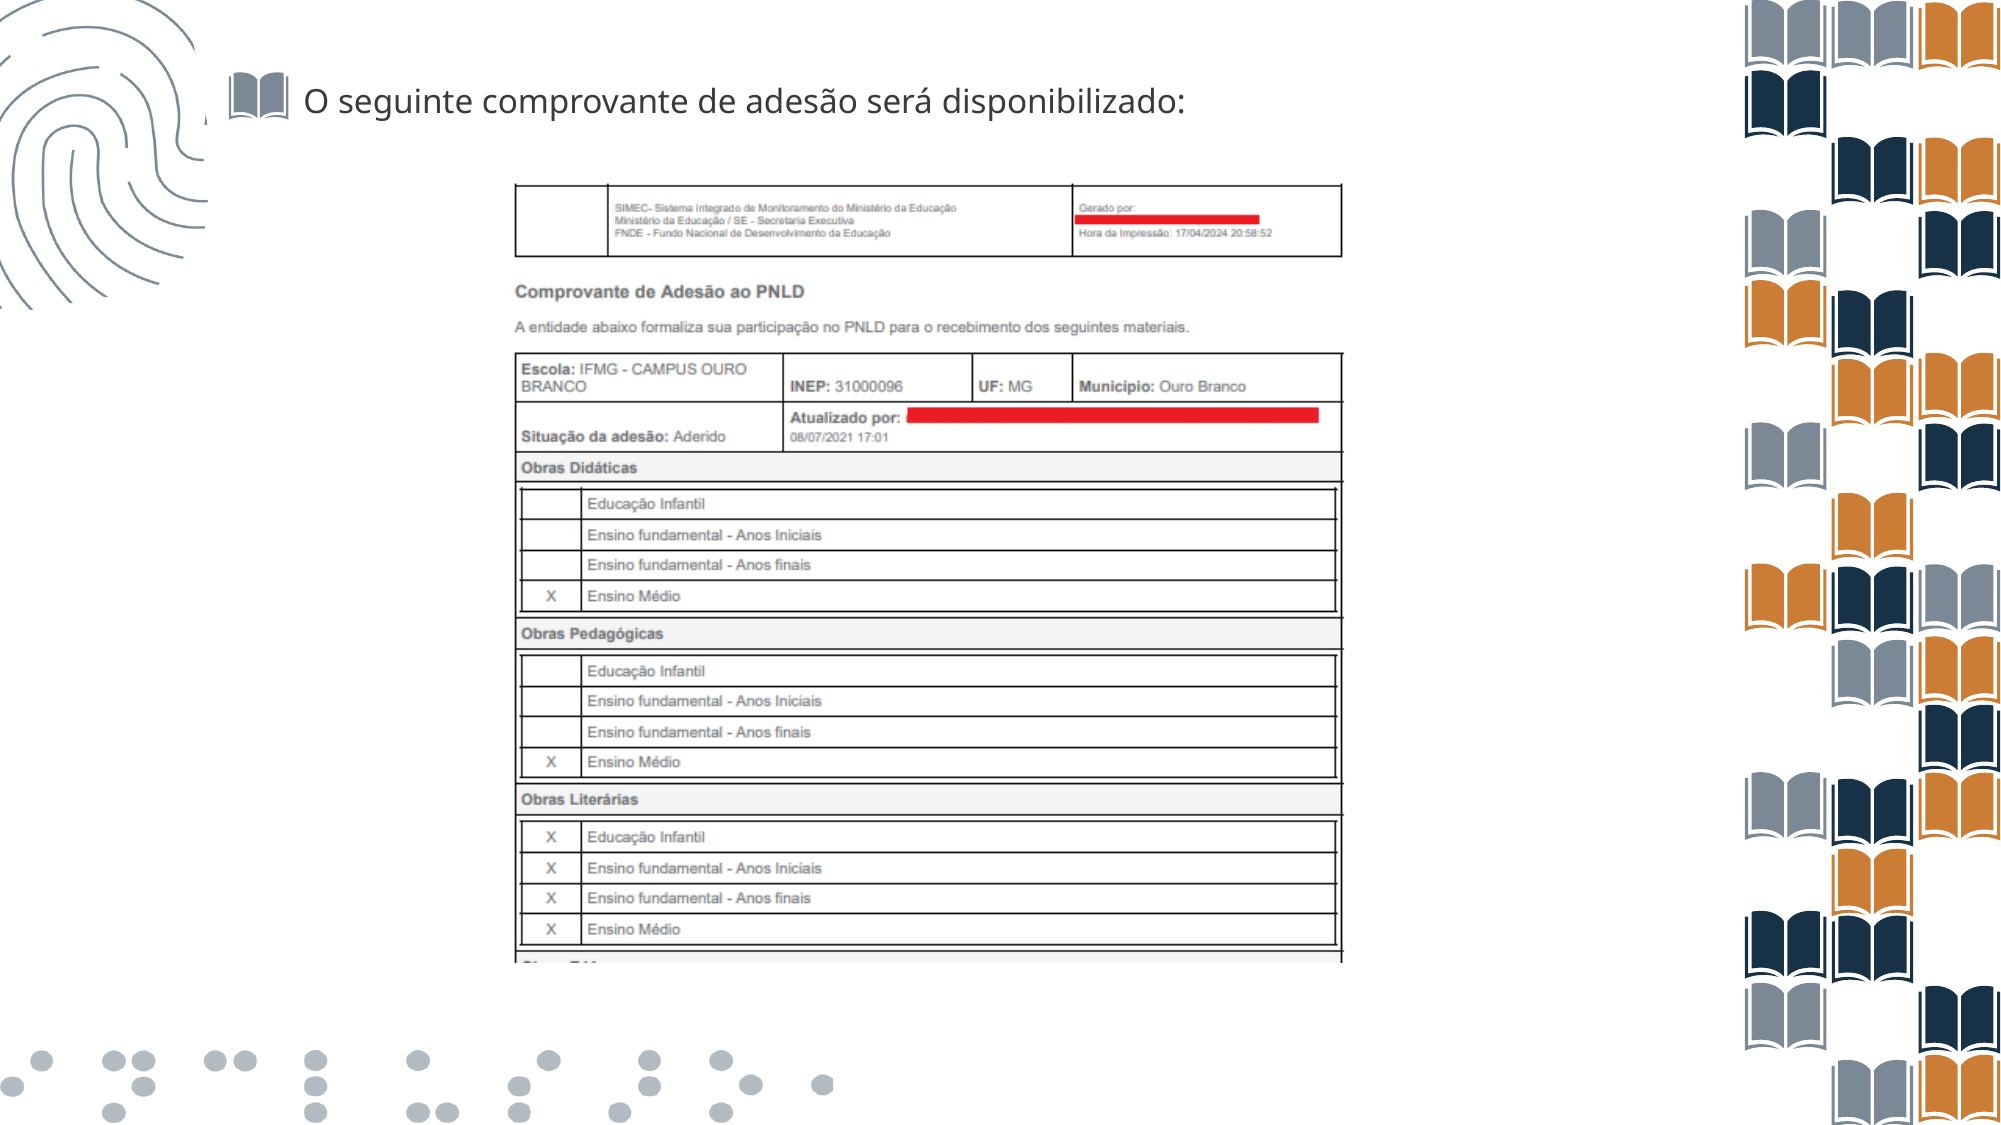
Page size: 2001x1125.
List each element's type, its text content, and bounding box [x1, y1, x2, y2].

text_box [1918, 0, 2000, 71]
text_box [228, 70, 289, 120]
text_box [1831, 489, 1914, 561]
text_box [1744, 419, 1827, 491]
text_box [1831, 1056, 1914, 1125]
text_box [0, 0, 234, 316]
text_box [1831, 133, 1914, 205]
text_box [1831, 287, 1914, 427]
text_box [1744, 0, 1827, 139]
text_box [1831, 636, 1914, 708]
text_box [1831, 0, 1914, 69]
text_box [0, 1050, 834, 1123]
text_box [1918, 207, 2000, 279]
text_box [1744, 769, 1827, 840]
text_box [1744, 560, 1827, 632]
text_box [1918, 134, 2000, 206]
text_box O seguinte comprovante de adesão será disponibilizado: [288, 72, 1671, 128]
text_box [1831, 563, 1914, 635]
text_box [1918, 349, 2000, 492]
picture [476, 162, 1377, 963]
text_box [1918, 982, 2000, 1123]
text_box [1918, 561, 2000, 841]
text_box [1744, 907, 1827, 1051]
text_box [1744, 206, 1827, 348]
text_box [1831, 775, 1914, 984]
